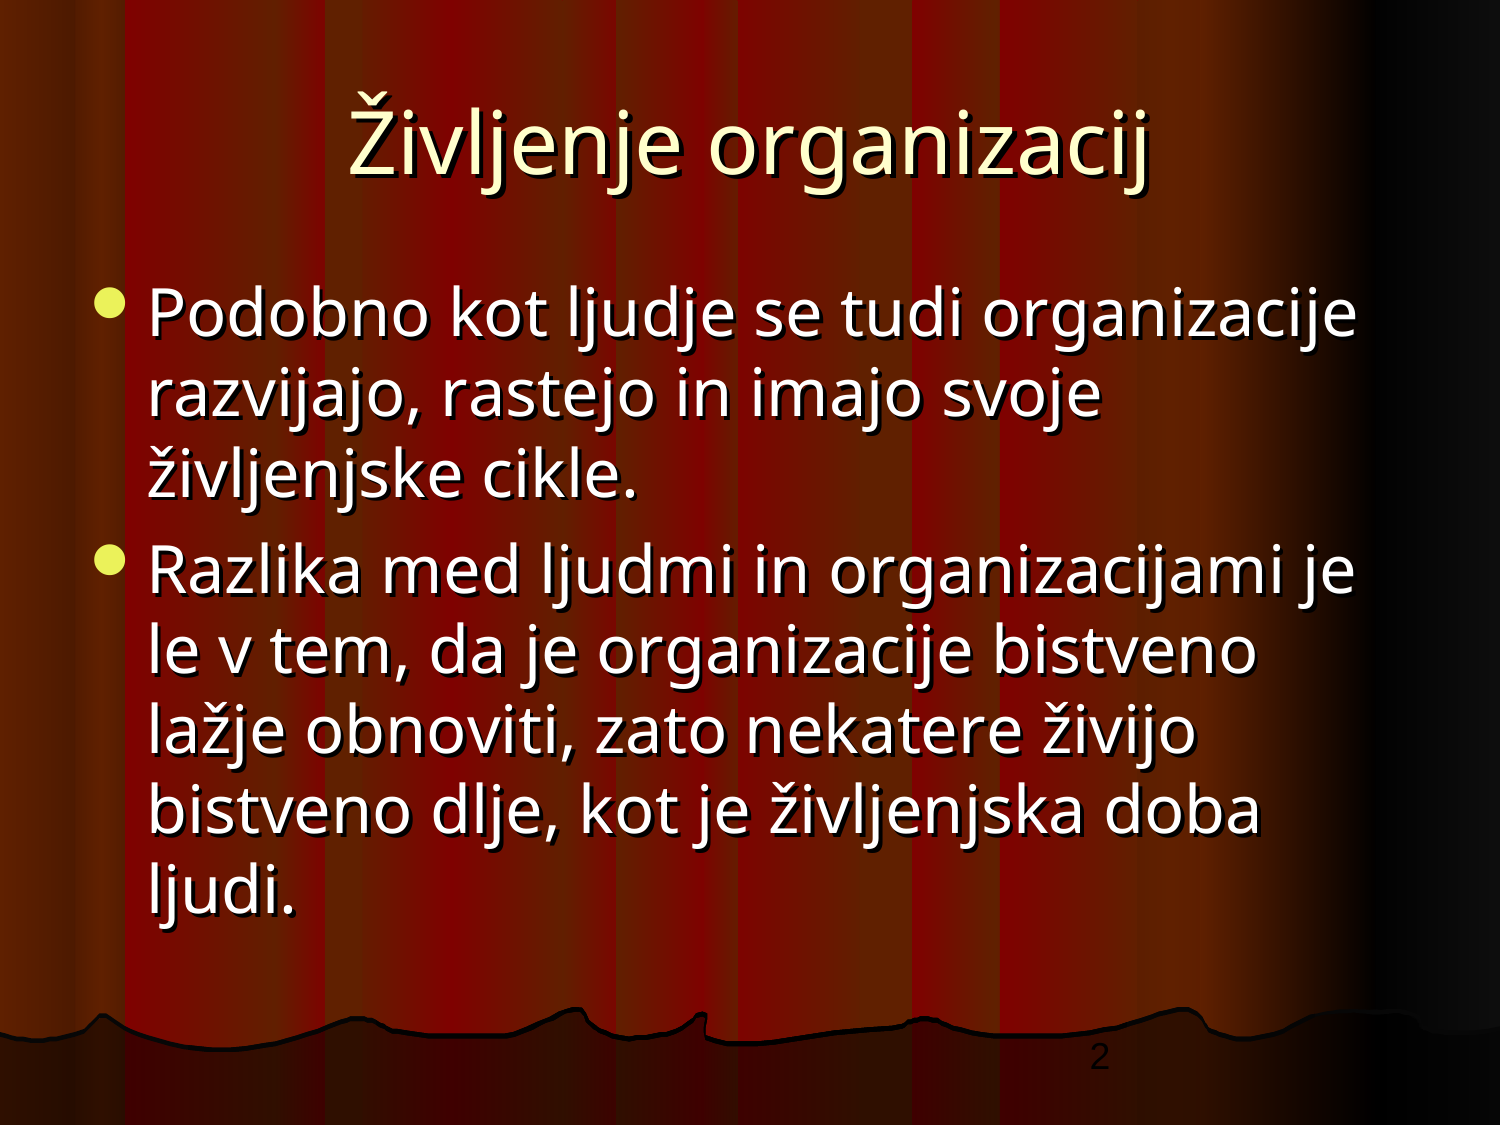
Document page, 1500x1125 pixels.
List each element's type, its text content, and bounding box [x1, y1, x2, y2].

title Življenje organizacij [75, 45, 1426, 233]
list Podobno kot ljudje se tudi organizacije razvijajo, rastejo in imajo svoje življenjske cikle. Razlika med ljudmi in organizacijami je le v tem, da je organizacije bistveno lažje obnoviti, zato nekatere živijo bistveno dlje, kot je življenjska doba ljudi. [75, 262, 1426, 1006]
